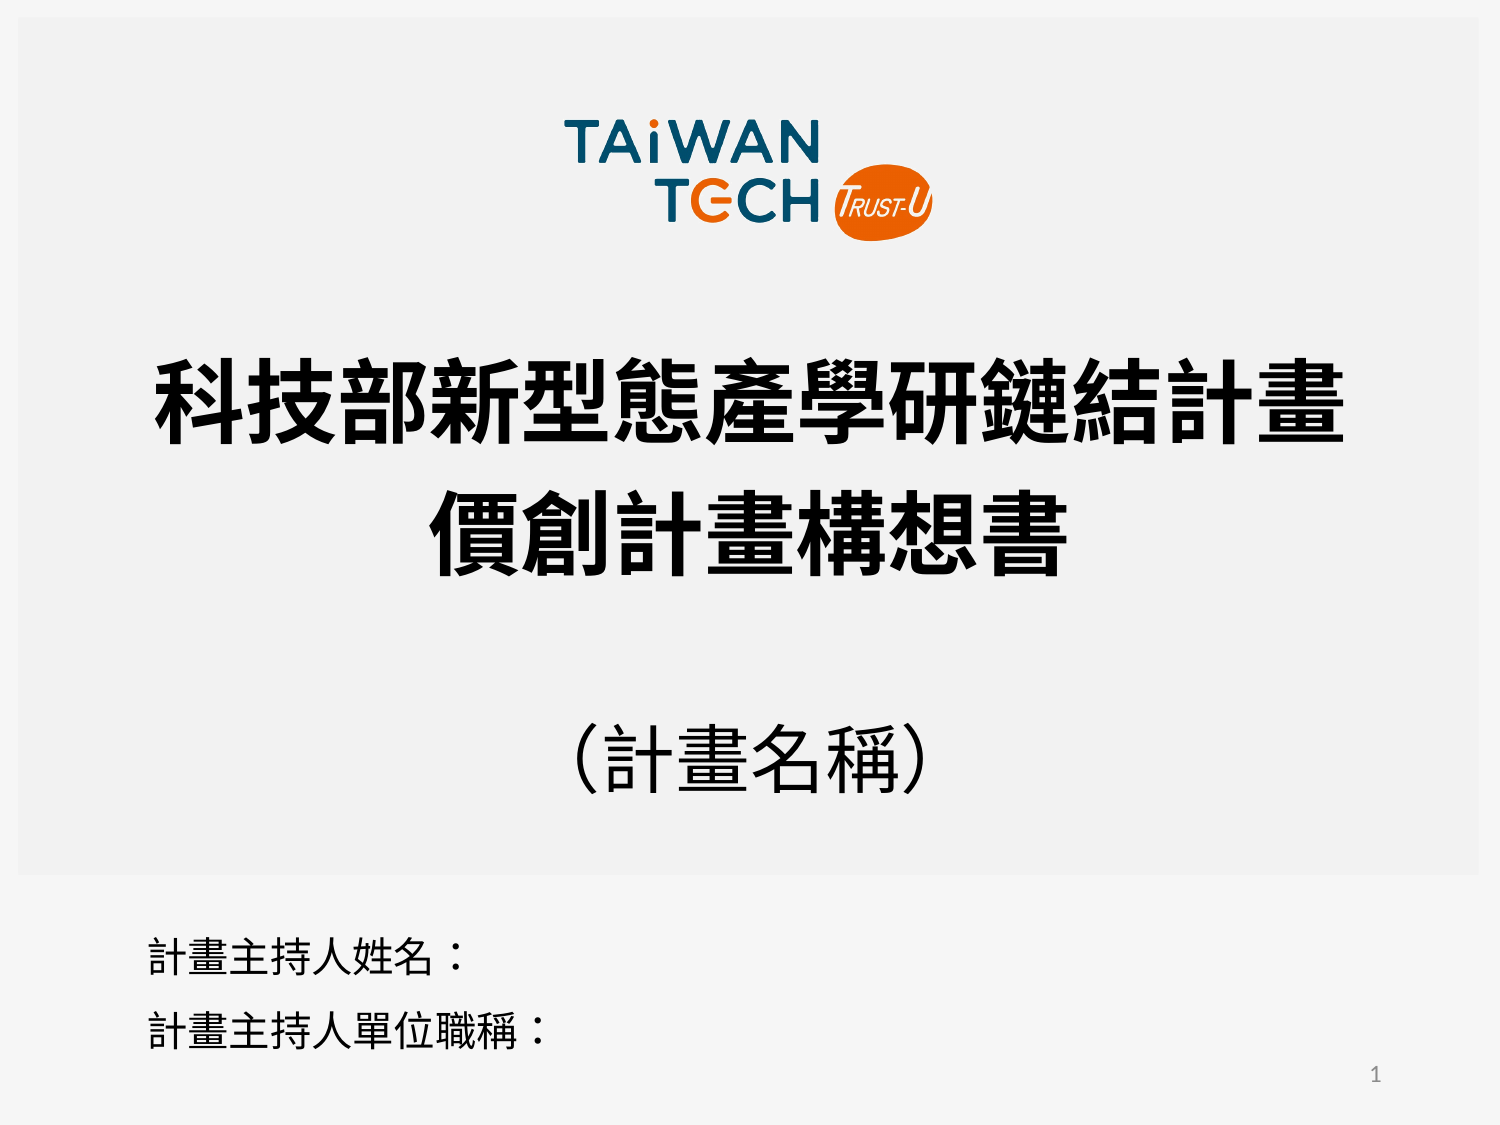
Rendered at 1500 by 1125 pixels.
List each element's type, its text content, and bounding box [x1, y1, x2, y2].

slide_number <編號> [1059, 1042, 1397, 1103]
title 科技部新型態產學研鏈結計畫 價創計畫構想書 （計畫名稱） [131, 315, 1369, 834]
text_box [18, 19, 1479, 875]
subtitle 計畫主持人姓名： 計畫主持人單位職稱： [131, 898, 1369, 1063]
picture [556, 111, 941, 249]
